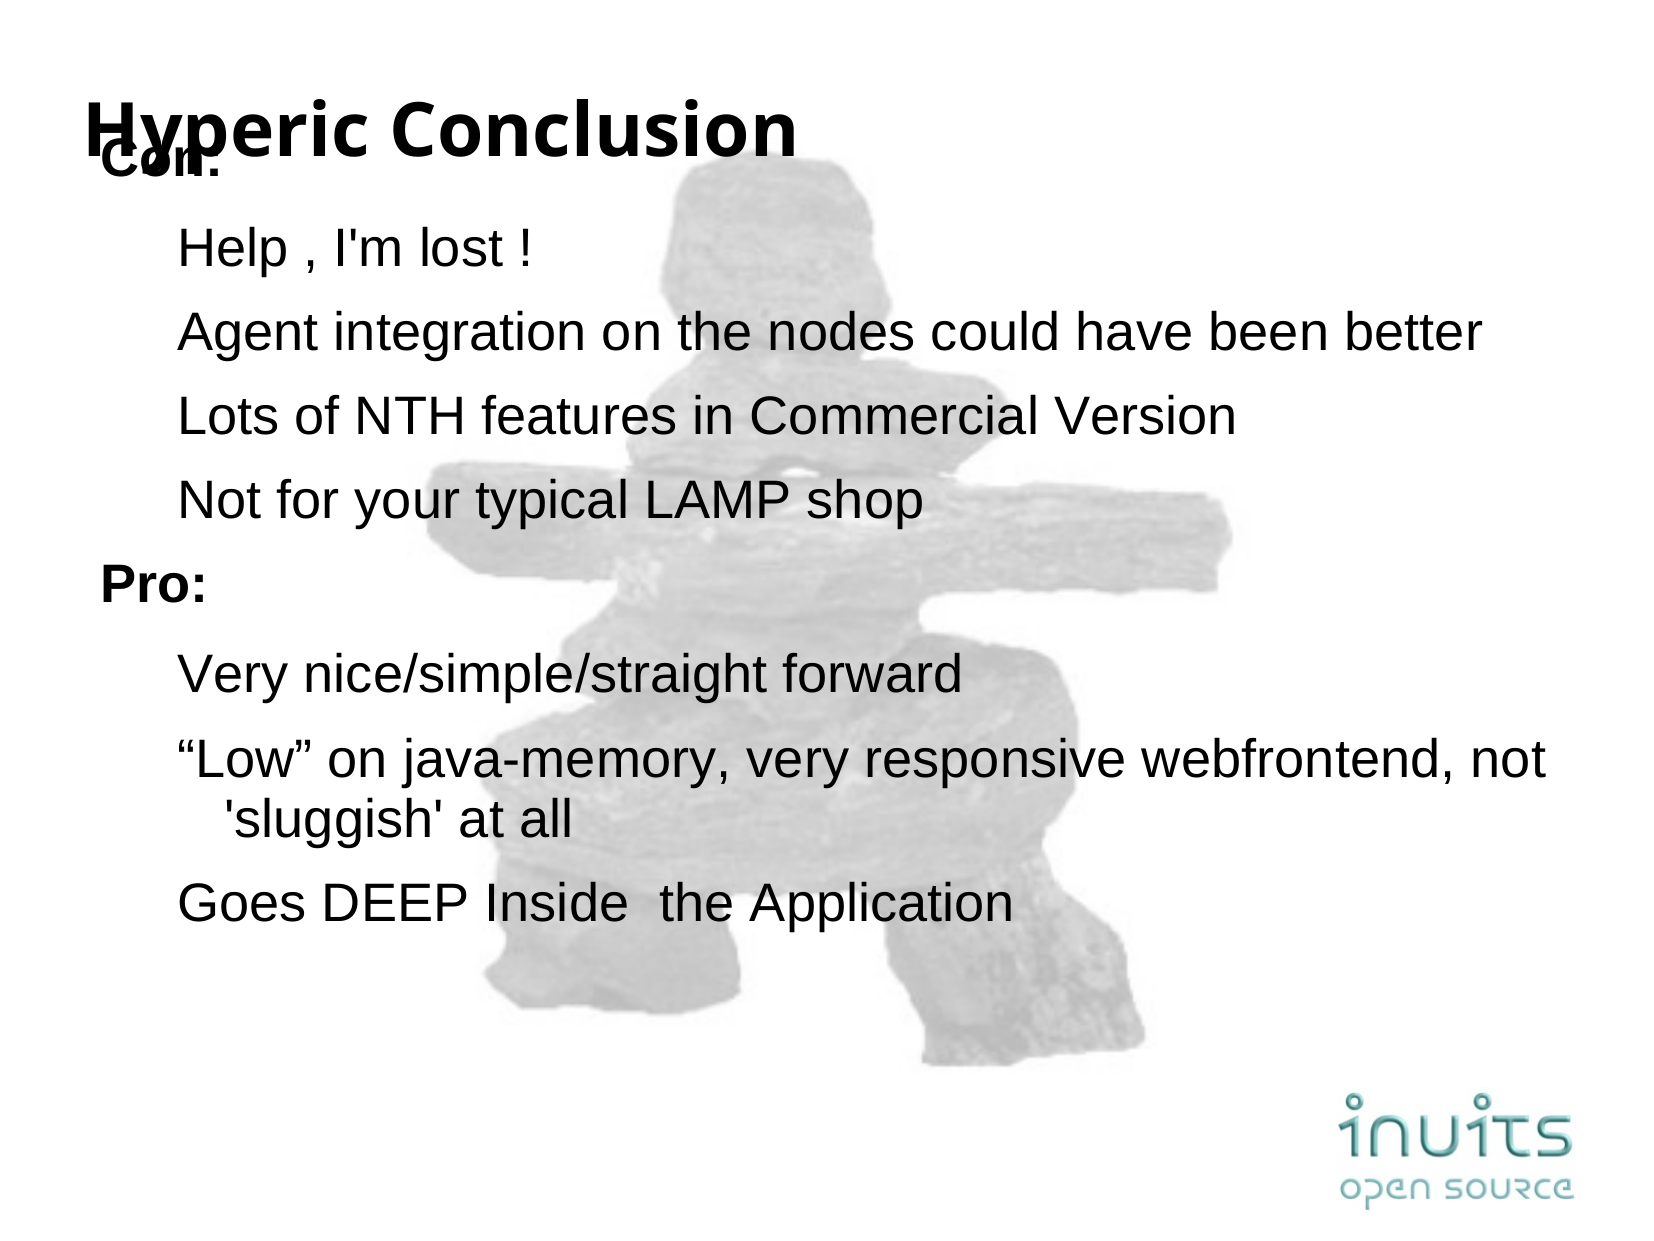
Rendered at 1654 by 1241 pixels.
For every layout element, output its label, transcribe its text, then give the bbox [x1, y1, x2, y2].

picture [1571, 1087, 1576, 1210]
list Con: Help , I'm lost ! Agent integration on the nodes could have been better Lots of NTH features in Commercial Version Not for your typical LAMP shop Pro: Very nice/simple/straight forward “Low” on java-memory, very responsive webfrontend, not 'sluggish' at all Goes DEEP Inside the Application [82, 127, 1571, 1241]
title Hyperic Conclusion [82, 52, 1571, 127]
